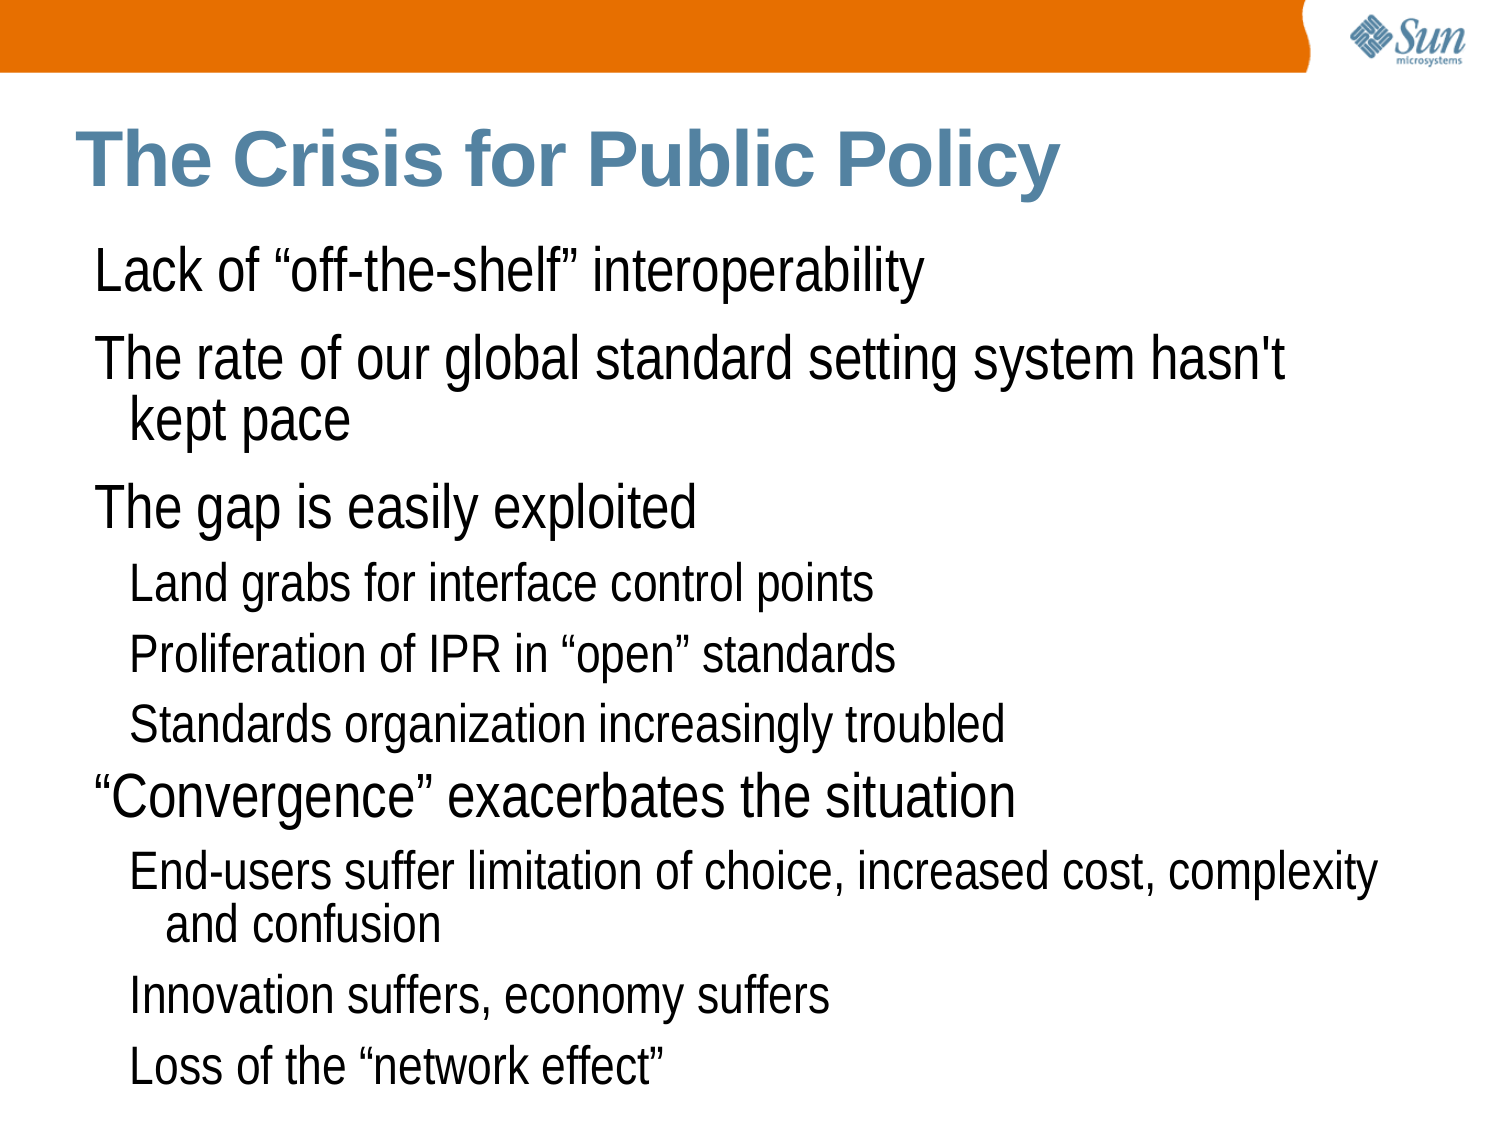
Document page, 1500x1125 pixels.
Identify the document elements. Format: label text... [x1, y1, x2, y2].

list Lack of “off-the-shelf” interoperability The rate of our global standard setting system hasn't kept pace The gap is easily exploited Land grabs for interface control points Proliferation of IPR in “open” standards Standards organization increasingly troubled “Convergence” exacerbates the situation End-users suffer limitation of choice, increased cost, complexity and confusion Innovation suffers, economy suffers Loss of the “network effect” [59, 243, 1397, 1125]
picture [0, 0, 1500, 75]
title The Crisis for Public Policy [75, 122, 1438, 228]
